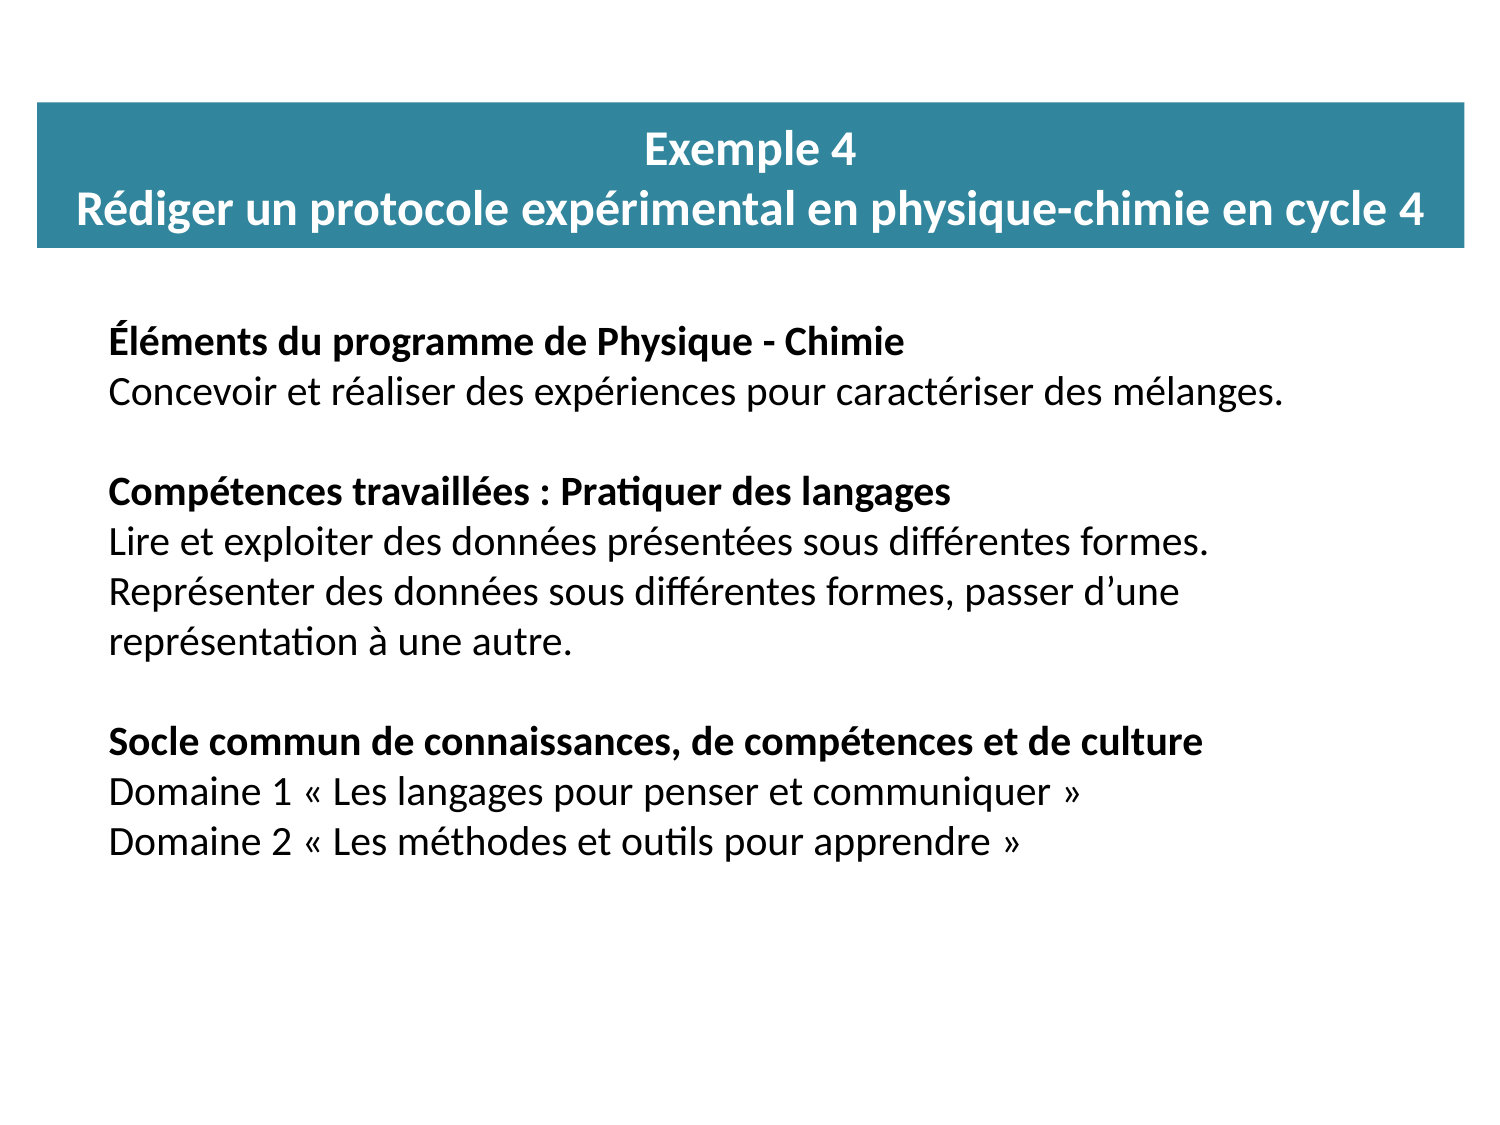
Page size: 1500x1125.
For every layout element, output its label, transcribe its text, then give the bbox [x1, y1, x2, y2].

text_box Éléments du programme de Physique - Chimie Concevoir et réaliser des expériences pour caractériser des mélanges. Compétences travaillées : Pratiquer des langages Lire et exploiter des données présentées sous différentes formes. Représenter des données sous différentes formes, passer d’une représentation à une autre. Socle commun de connaissances, de compétences et de culture Domaine 1 « Les langages pour penser et communiquer » Domaine 2 « Les méthodes et outils pour apprendre » [93, 306, 1359, 922]
text_box Exemple 4 Rédiger un protocole expérimental en physique-chimie en cycle 4 [37, 102, 1465, 248]
